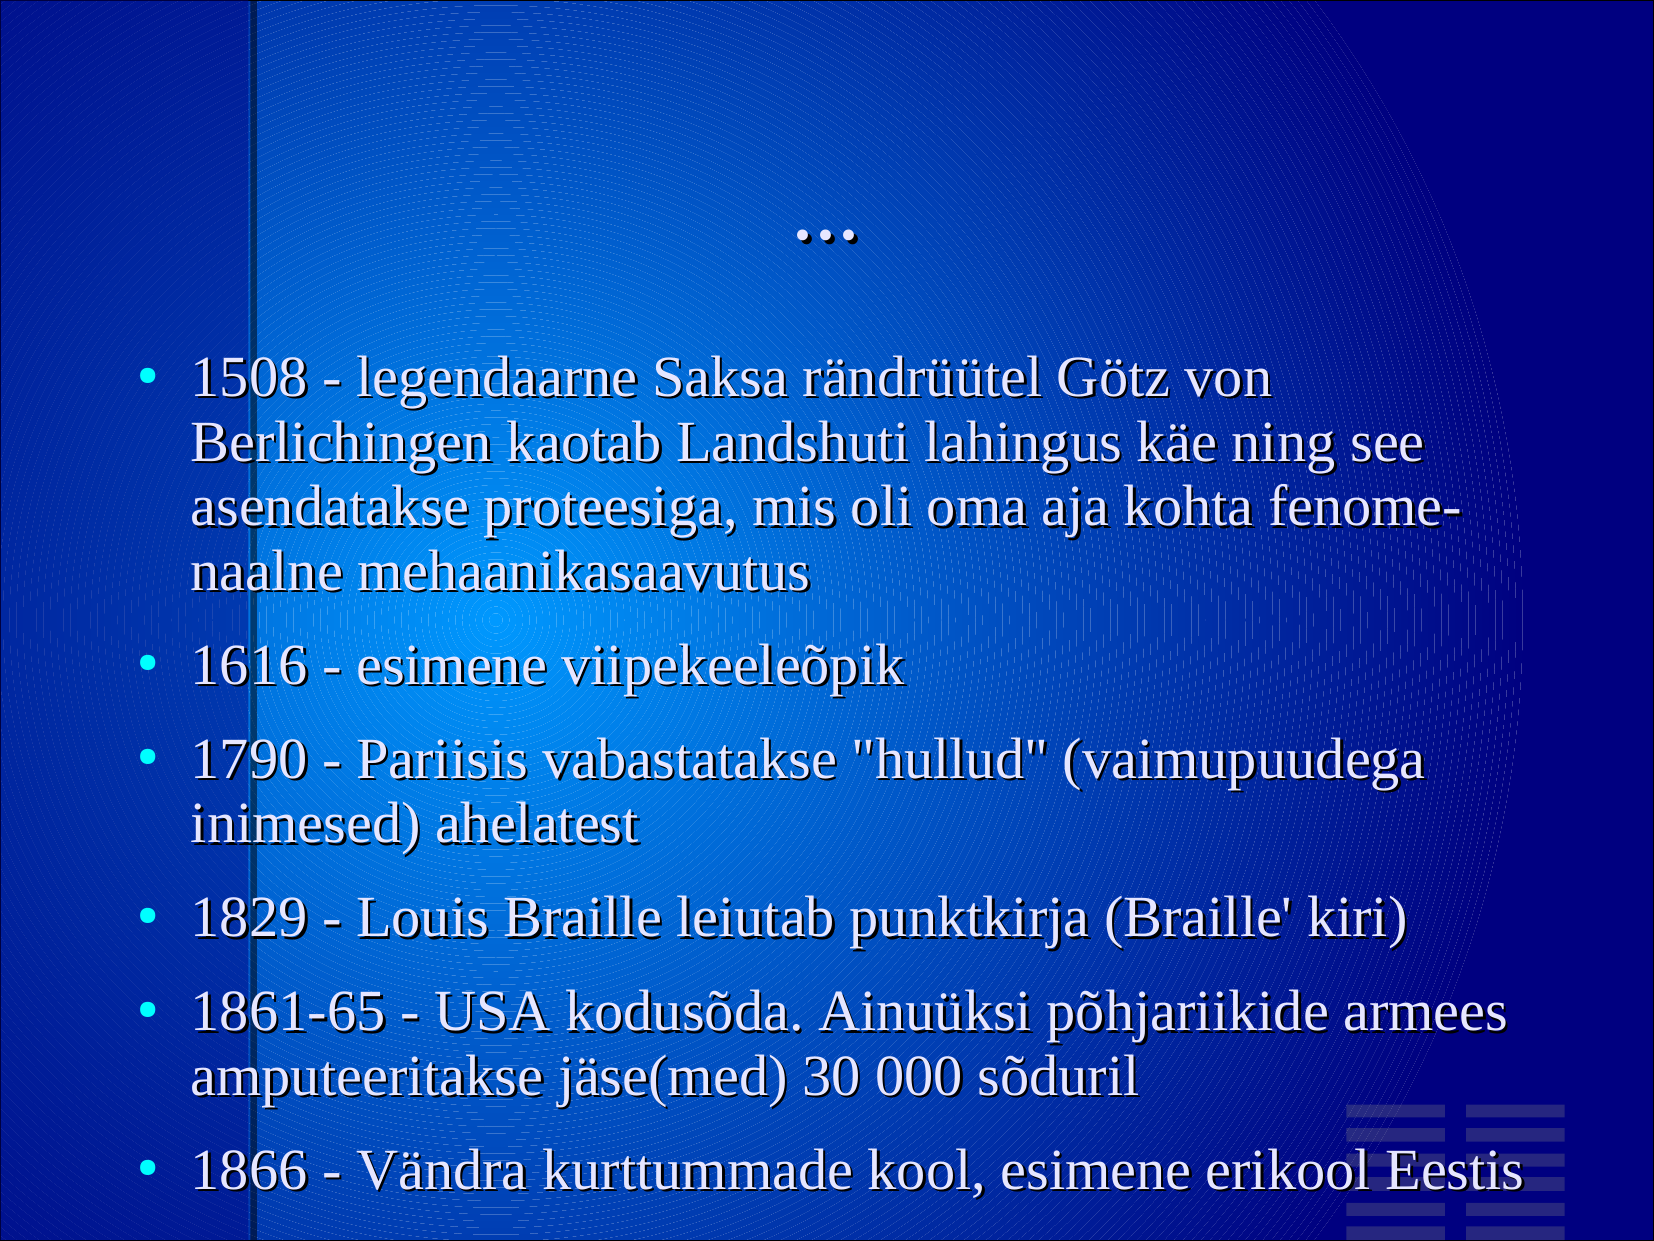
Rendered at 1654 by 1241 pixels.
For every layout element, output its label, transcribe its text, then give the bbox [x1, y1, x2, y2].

list 1508 - legendaarne Saksa rändrüütel Götz von Berlichingen kaotab Landshuti lahingus käe ning see asendatakse proteesiga, mis oli oma aja kohta fenome- naalne mehaanikasaavutus 1616 - esimene viipekeeleõpik 1790 - Pariisis vabastatakse "hullud" (vaimupuudega inimesed) ahelatest 1829 - Louis Braille leiutab punktkirja (Braille' kiri) 1861-65 - USA kodusõda. Ainuüksi põhjariikide armees amputeeritakse jäse(med) 30 000 sõduril 1866 - Vändra kurttummade kool, esimene erikool Eestis [119, 344, 1533, 1202]
title ... [119, 104, 1533, 313]
